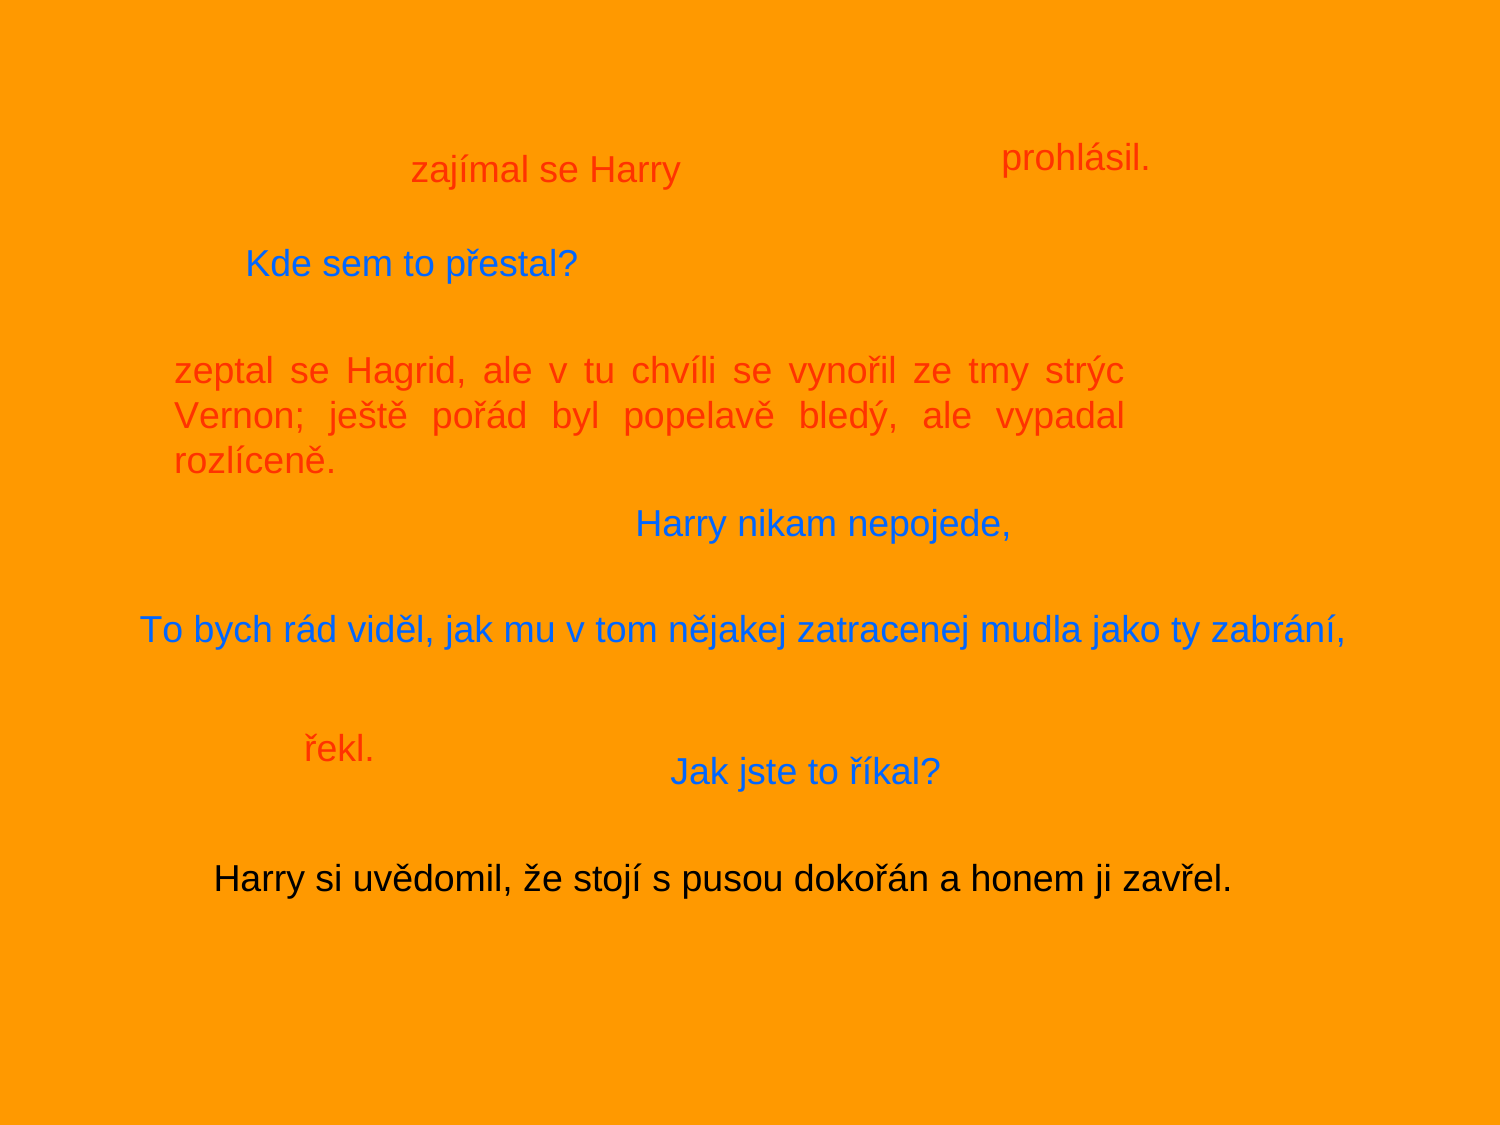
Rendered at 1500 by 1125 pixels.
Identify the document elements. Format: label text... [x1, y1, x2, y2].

text_box zajímal se Harry [395, 137, 707, 198]
text_box Harry si uvědomil, že stojí s pusou dokořán a honem ji zavřel. [198, 845, 1249, 907]
text_box řekl. [289, 715, 401, 777]
text_box Jak jste to říkal? [655, 739, 967, 800]
text_box To bych rád viděl, jak mu v tom nějakej zatracenej mudla jako ty zabrání, [124, 597, 1372, 659]
text_box Kde sem to přestal? [230, 231, 604, 293]
text_box Harry nikam nepojede, [620, 491, 1038, 552]
text_box prohlásil. [986, 125, 1177, 186]
text_box zeptal se Hagrid, ale v tu chvíli se vynořil ze tmy strýc Vernon; ještě pořád byl popelavě bledý, ale vypadal rozlíceně. [159, 337, 1140, 489]
